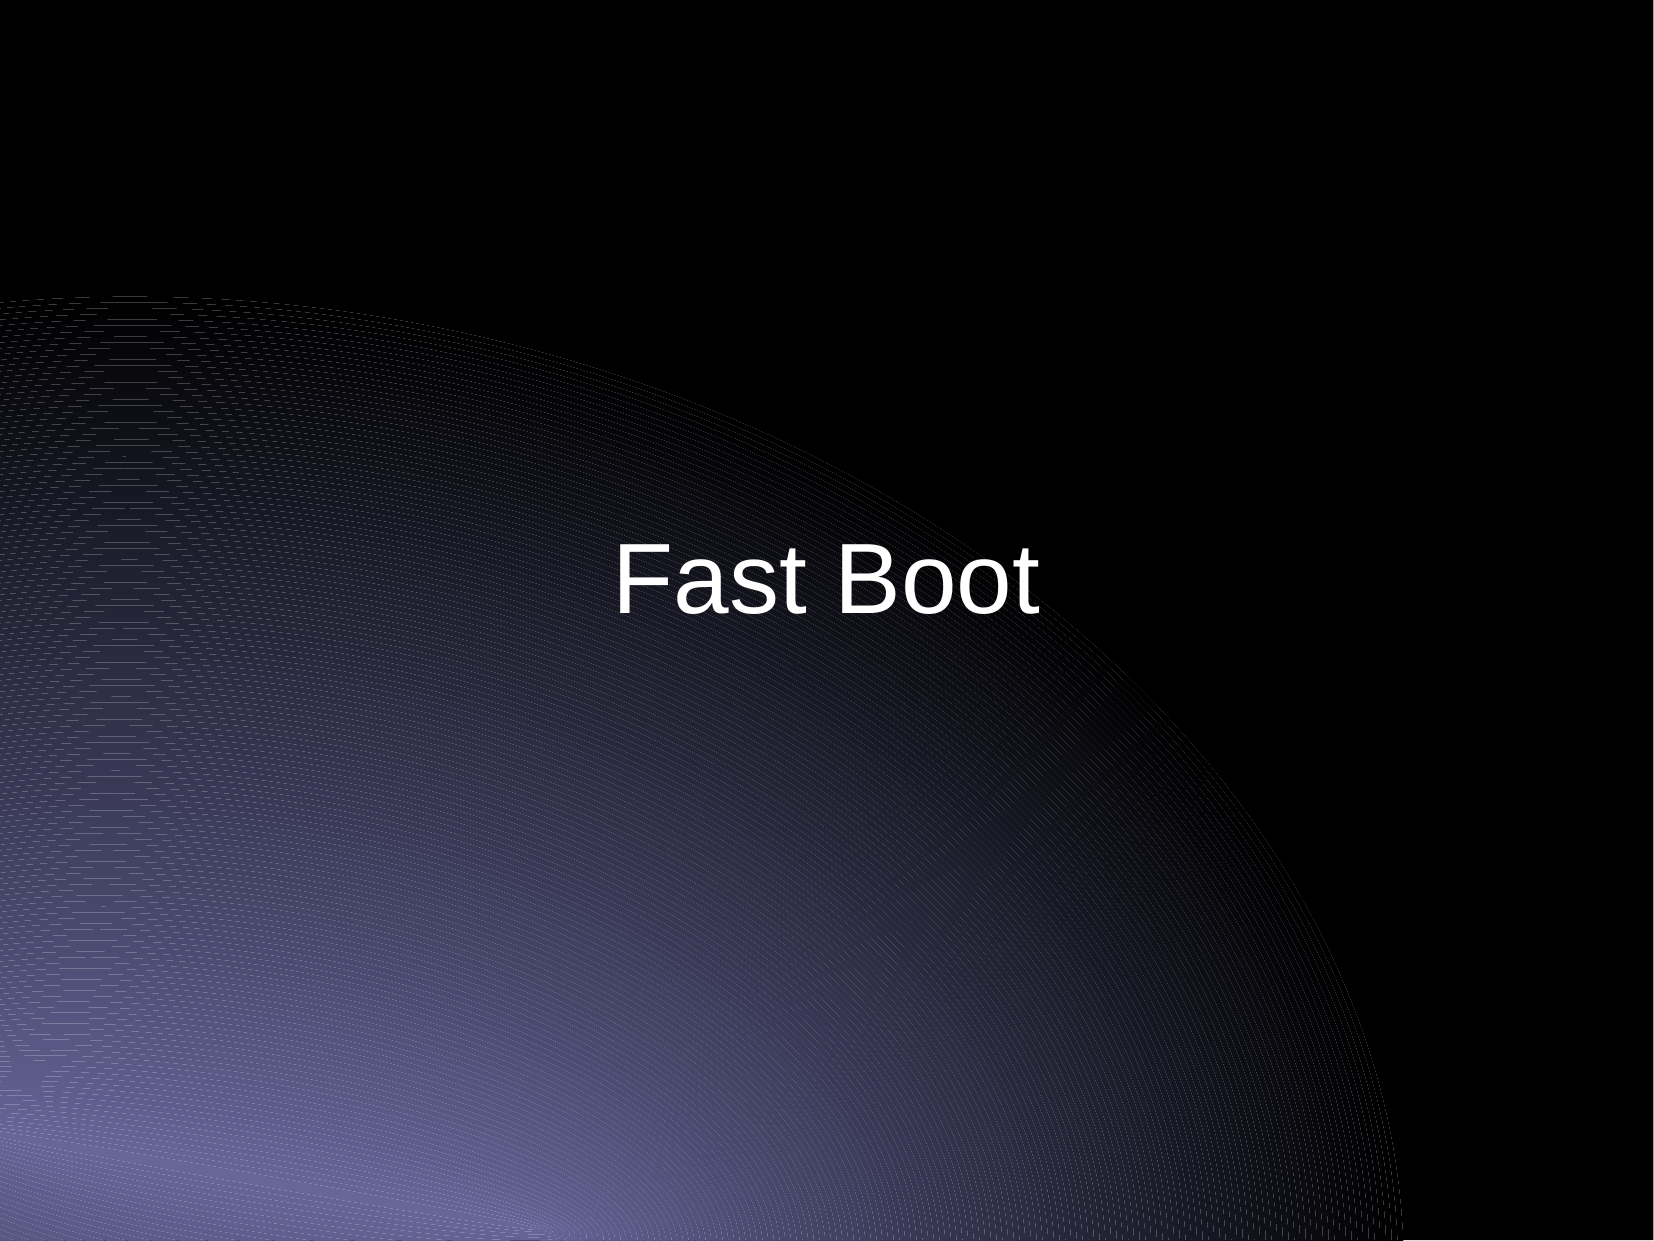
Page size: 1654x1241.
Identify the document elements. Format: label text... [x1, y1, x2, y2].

subtitle Fast Boot [82, 49, 1571, 1109]
